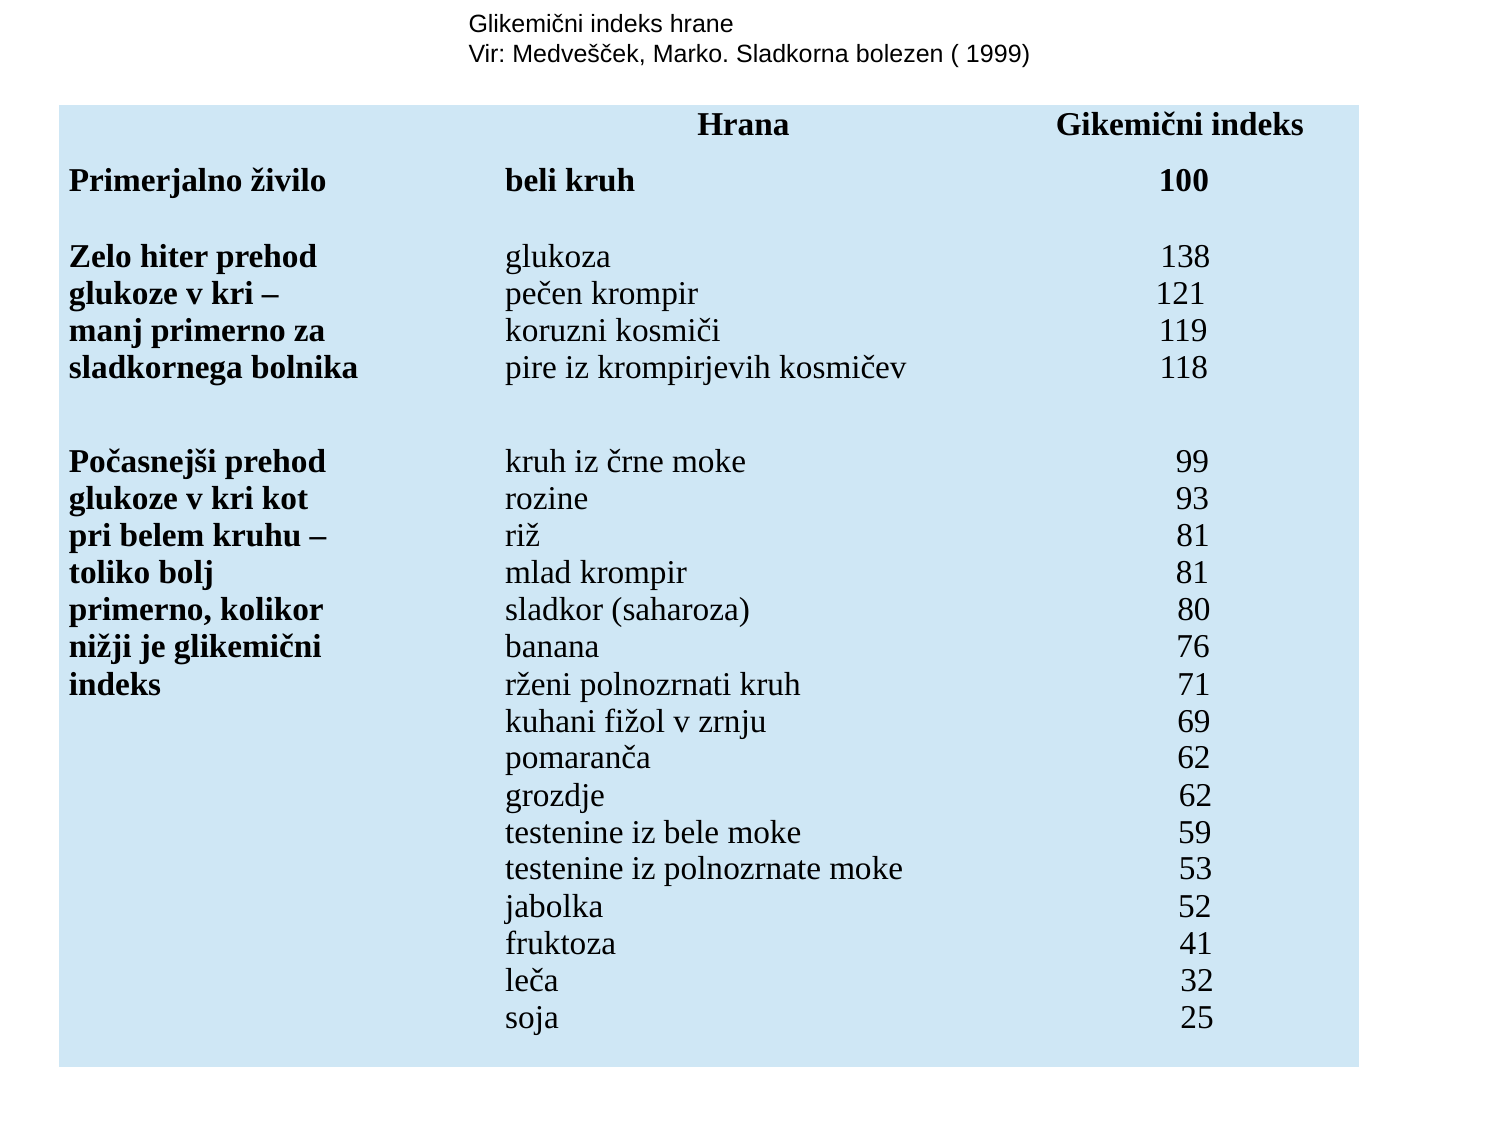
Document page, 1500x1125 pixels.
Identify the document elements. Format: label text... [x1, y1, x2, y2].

table_cell Počasnejši prehod glukoze v kri kot pri belem kruhu – toliko bolj primerno, kolikor nižji je glikemični indeks [59, 406, 495, 1067]
table_cell Zelo hiter prehod glukoze v kri – manj primerno za sladkornega bolnika [59, 201, 495, 406]
table_cell 100 [992, 162, 1359, 201]
text_box Glikemični indeks hrane Vir: Medvešček, Marko. Sladkorna bolezen ( 1999) [453, 0, 1047, 76]
table_cell 138 121 119 118 [992, 201, 1359, 406]
table_cell beli kruh [495, 162, 992, 201]
table_cell glukoza pečen krompir koruzni kosmiči pire iz krompirjevih kosmičev [495, 201, 992, 406]
table_header [59, 105, 495, 162]
table_header Gikemični indeks [992, 105, 1359, 162]
table_cell 99 93 81 81 80 76 71 69 62 62 59 53 52 41 32 25 [992, 406, 1359, 1067]
table_header Hrana [495, 105, 992, 162]
table_cell Primerjalno živilo [59, 162, 495, 201]
table_cell kruh iz črne moke rozine riž mlad krompir sladkor (saharoza) banana rženi polnozrnati kruh kuhani fižol v zrnju pomaranča grozdje testenine iz bele moke testenine iz polnozrnate moke jabolka fruktoza leča soja [495, 406, 992, 1067]
